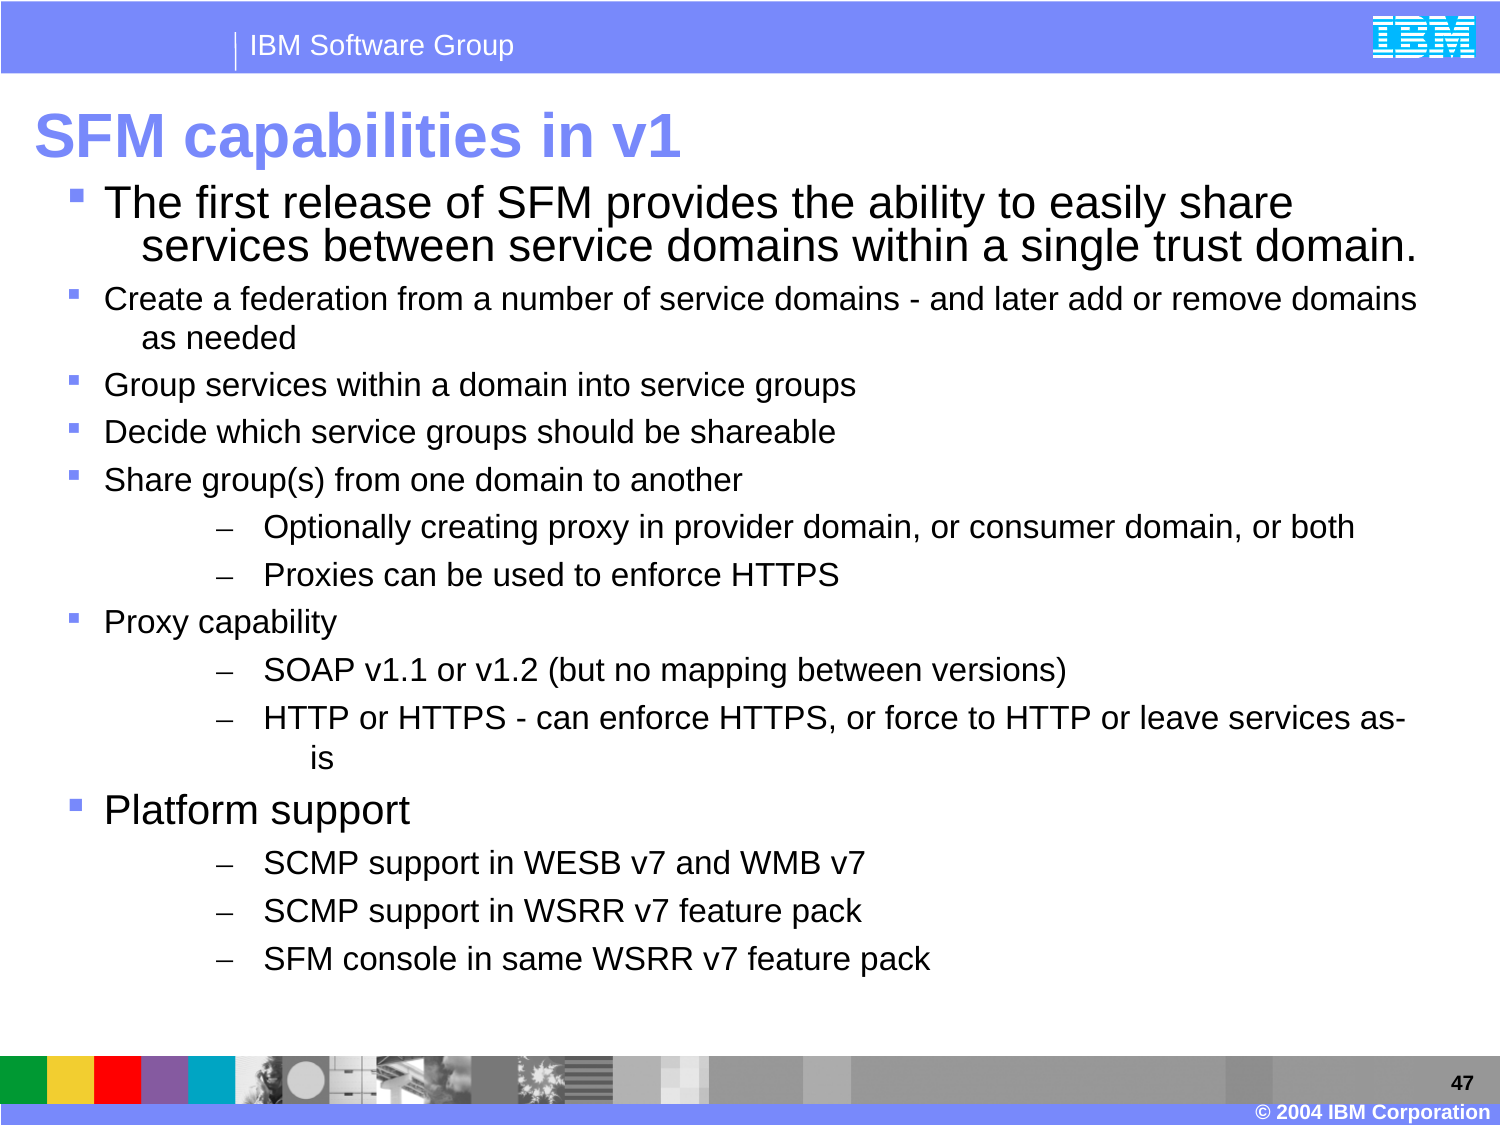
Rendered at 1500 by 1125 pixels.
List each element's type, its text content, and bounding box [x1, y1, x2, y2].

picture [0, 1056, 1500, 1104]
list The first release of SFM provides the ability to easily share services between service domains within a single trust domain. Create a federation from a number of service domains - and later add or remove domains as needed Group services within a domain into service groups Decide which service groups should be shareable Share group(s) from one domain to another Optionally creating proxy in provider domain, or consumer domain, or both Proxies can be used to enforce HTTPS Proxy capability SOAP v1.1 or v1.2 (but no mapping between versions) HTTP or HTTPS - can enforce HTTPS, or force to HTTP or leave services as-is Platform support SCMP support in WESB v7 and WMB v7 SCMP support in WSRR v7 feature pack SFM console in same WSRR v7 feature pack [51, 175, 1447, 1019]
title SFM capabilities in v1 [19, 97, 1483, 181]
